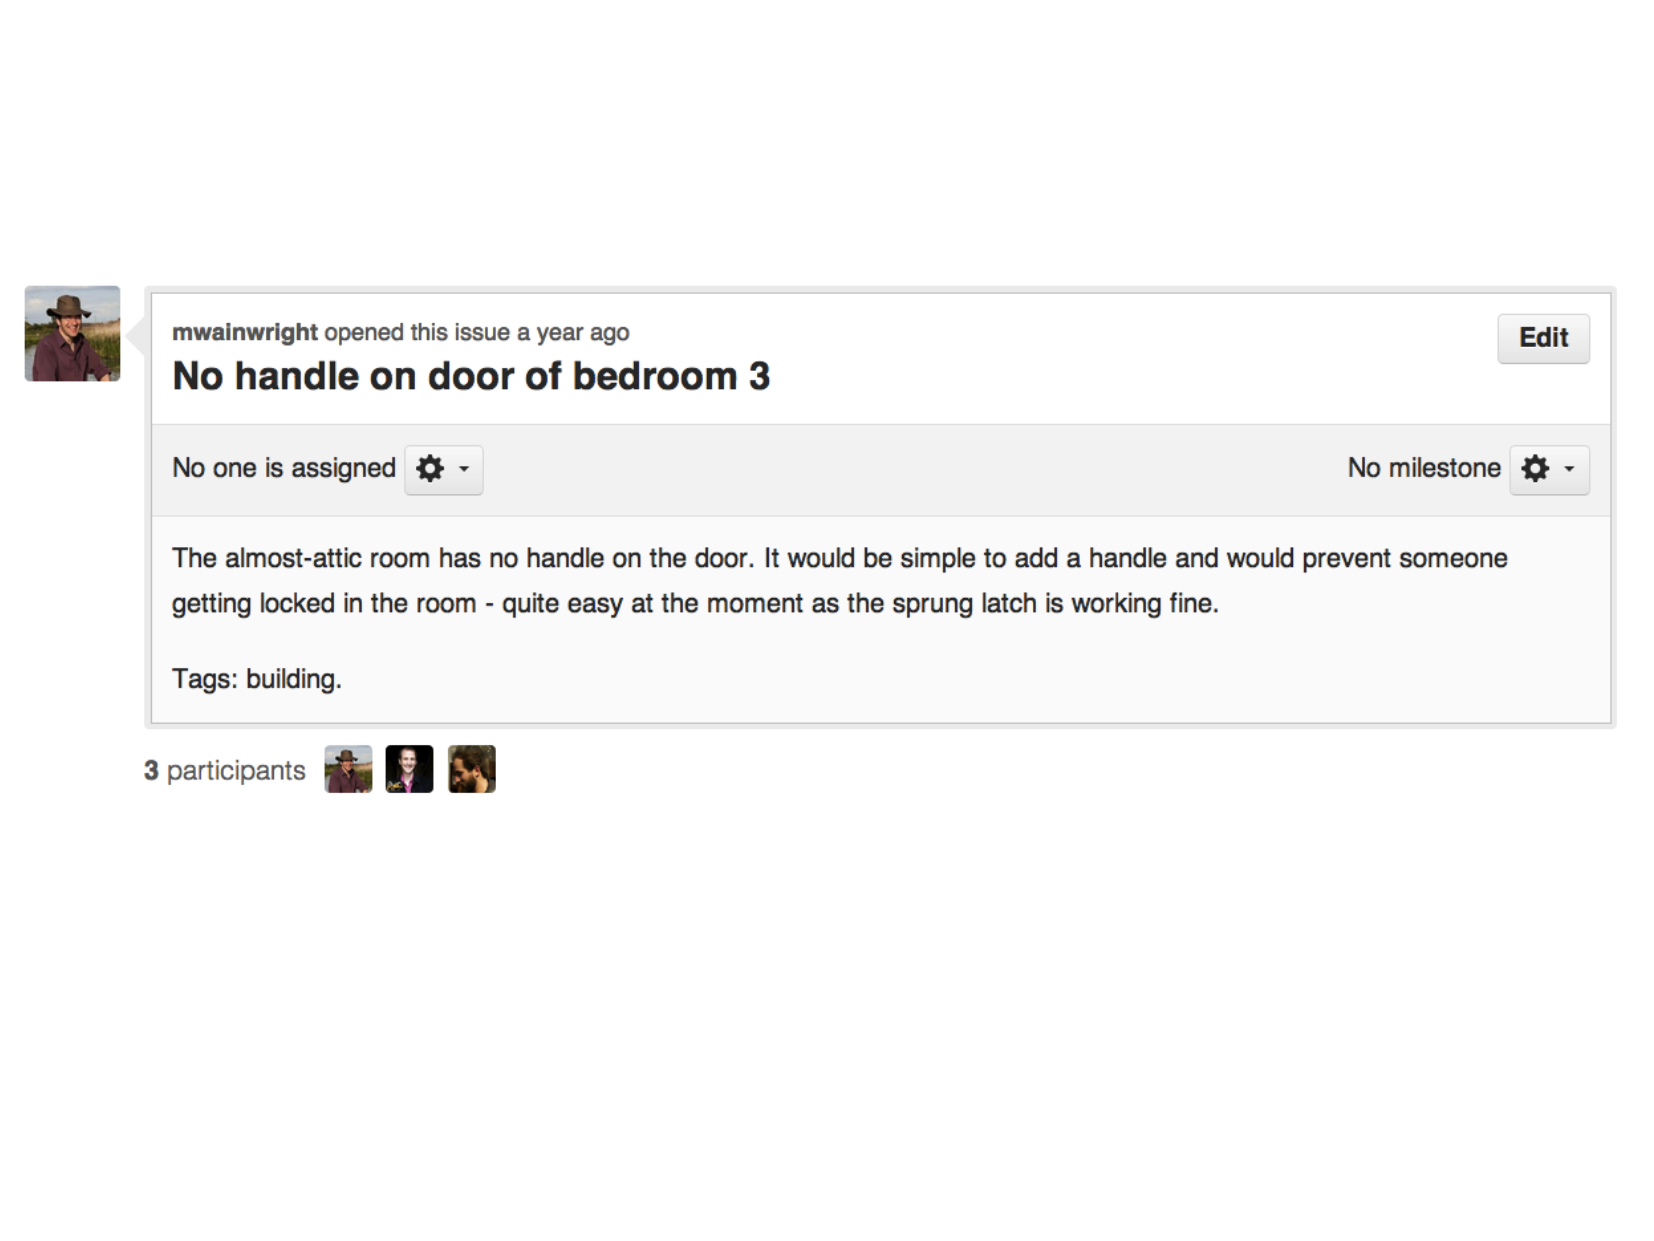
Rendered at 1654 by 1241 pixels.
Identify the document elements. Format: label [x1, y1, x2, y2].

picture [5, 266, 1641, 810]
